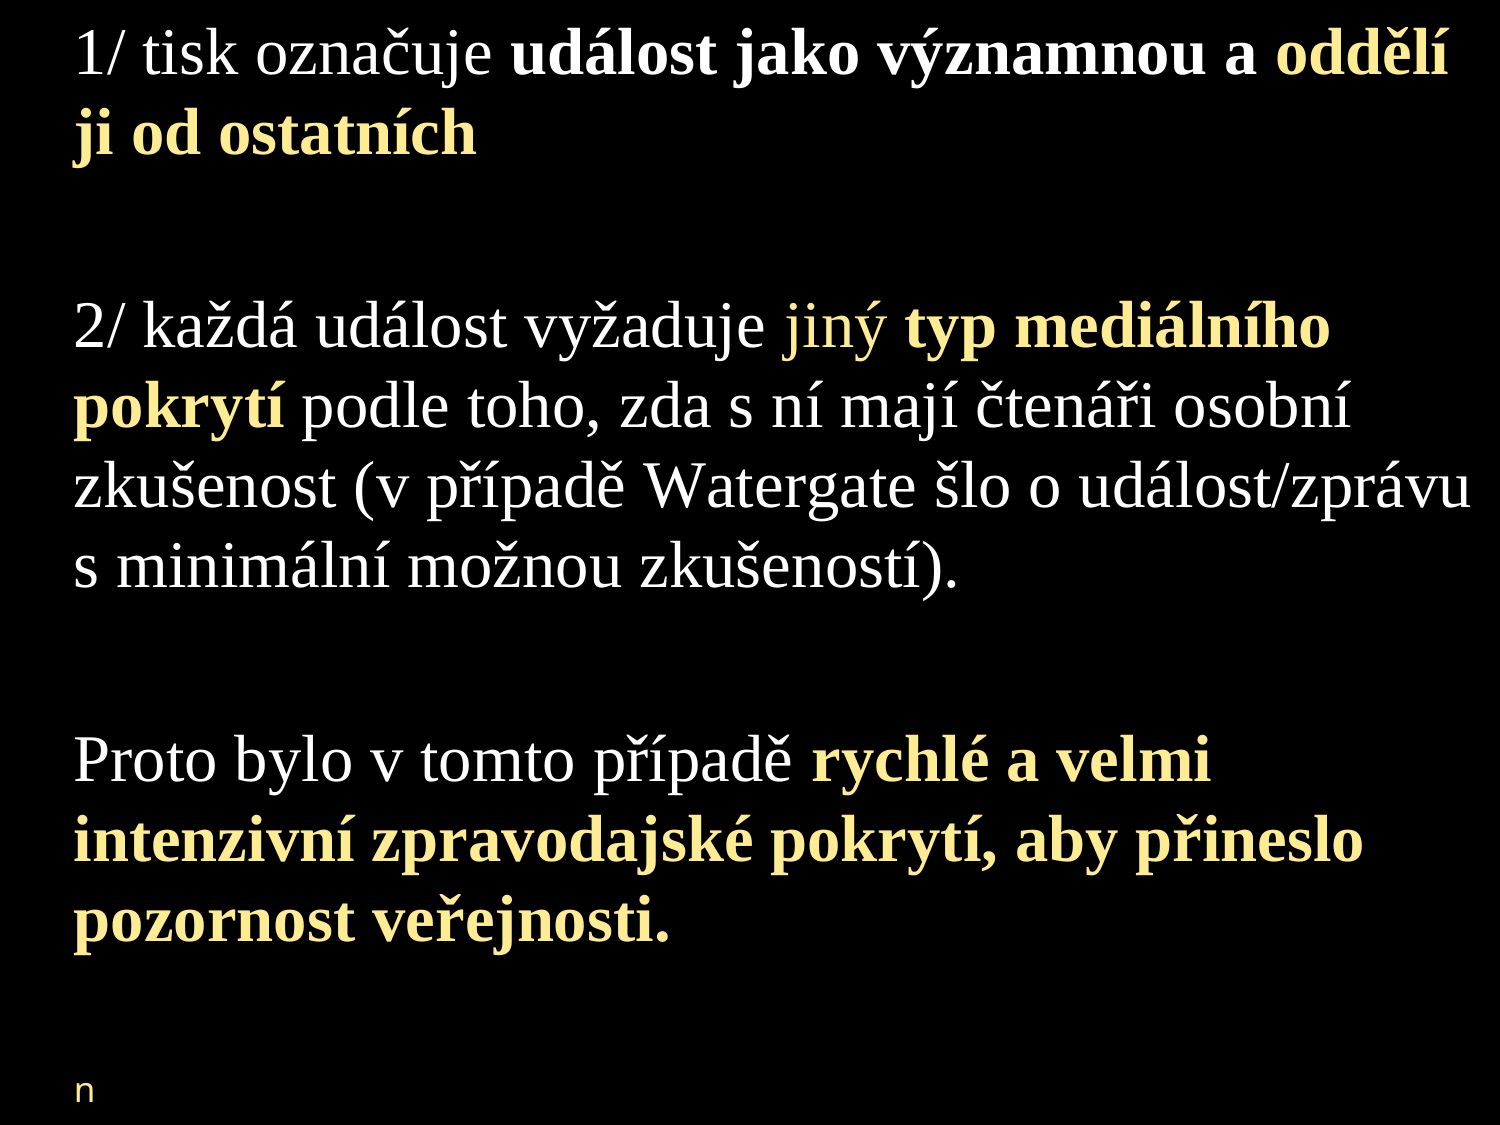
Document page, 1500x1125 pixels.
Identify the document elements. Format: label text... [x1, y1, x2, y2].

list 1/ tisk označuje událost jako významnou a oddělí ji od ostatních 2/ každá událost vyžaduje jiný typ mediálního pokrytí podle toho, zda s ní mají čtenáři osobní zkušenost (v případě Watergate šlo o událost/zprávu s minimální možnou zkušeností). Proto bylo v tomto případě rychlé a velmi intenzivní zpravodajské pokrytí, aby přineslo pozornost veřejnosti. [0, 0, 1500, 1125]
